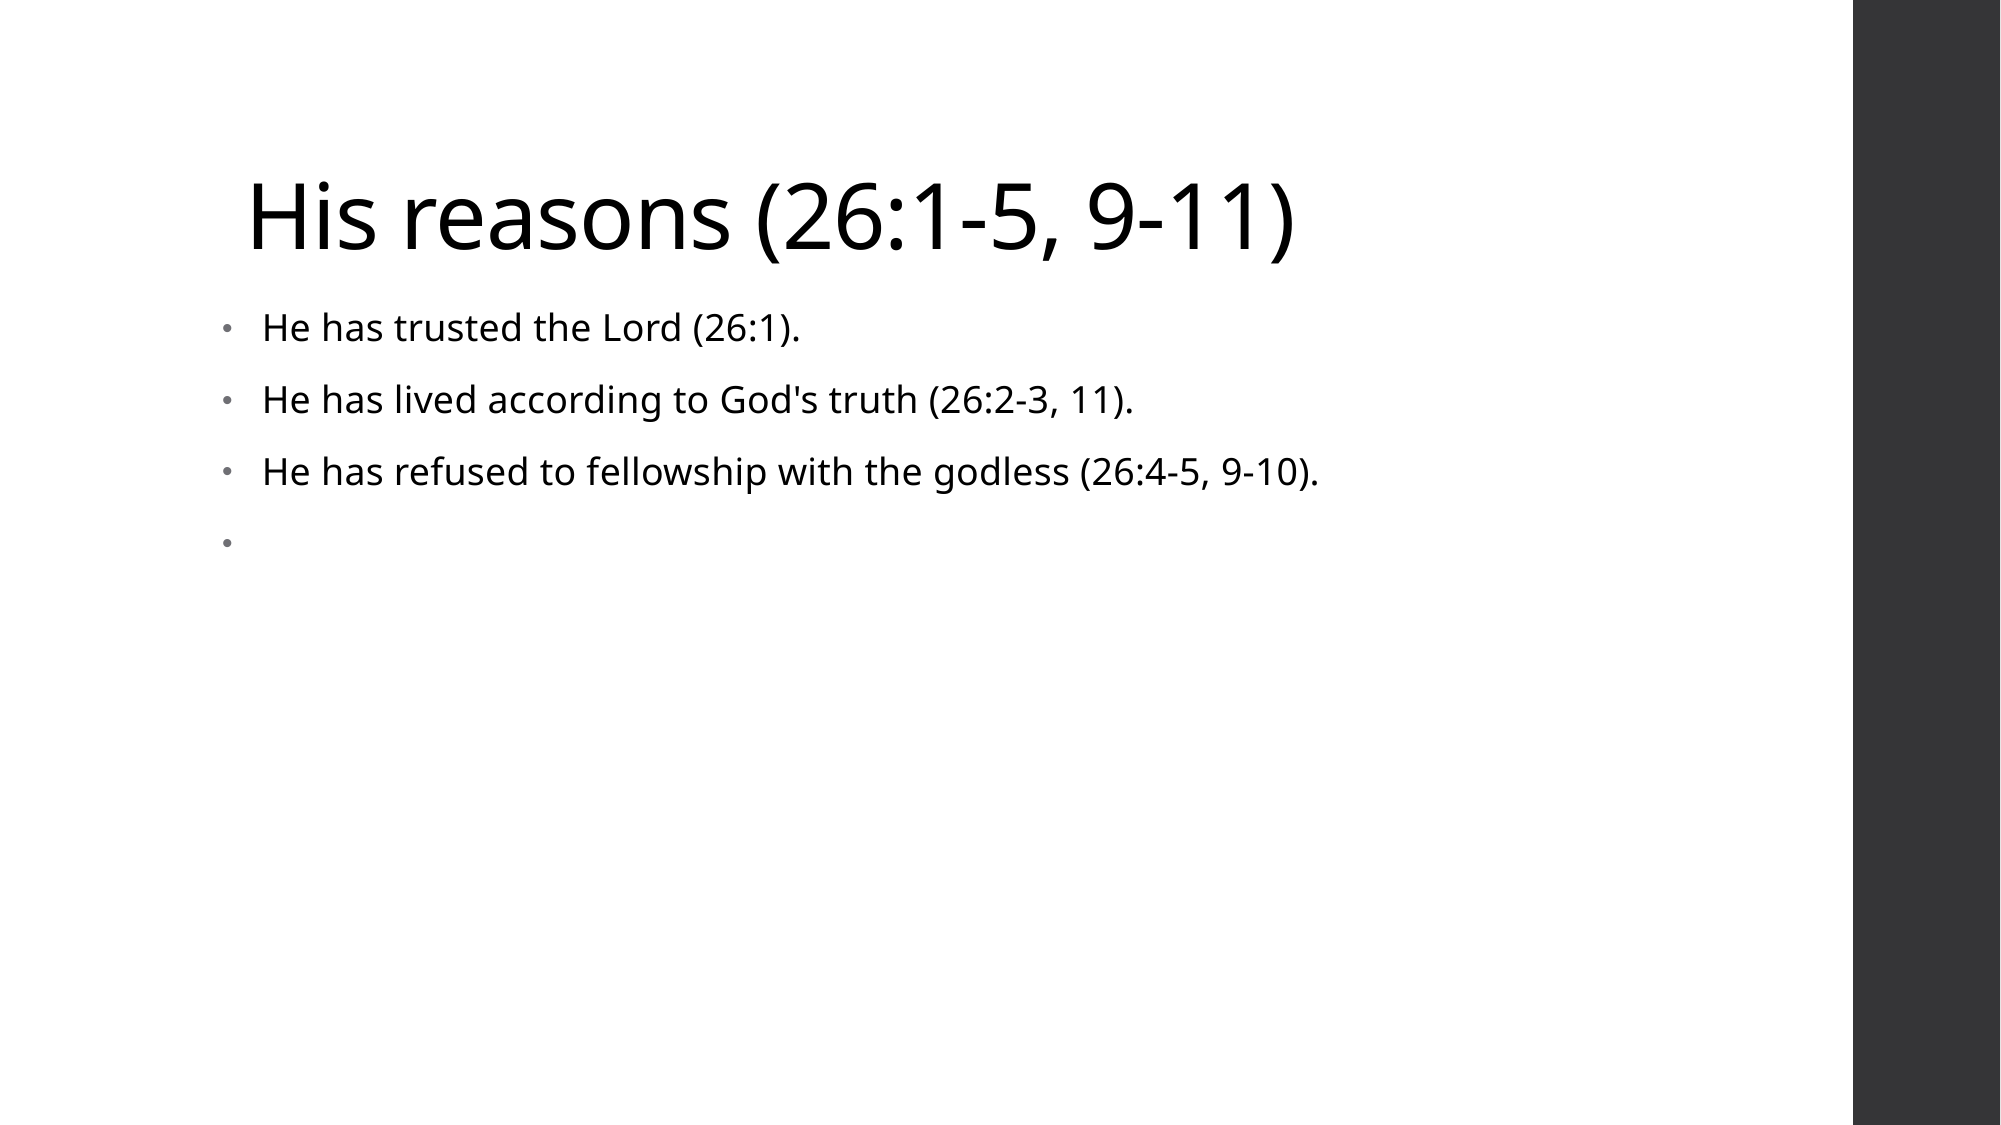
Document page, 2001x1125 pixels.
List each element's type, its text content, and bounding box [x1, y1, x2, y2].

list He has trusted the Lord (26:1). He has lived according to God's truth (26:2-3, 11). He has refused to fellowship with the godless (26:4-5, 9-10). [206, 299, 1617, 1014]
title His reasons (26:1-5, 9-11) [206, 60, 1797, 278]
